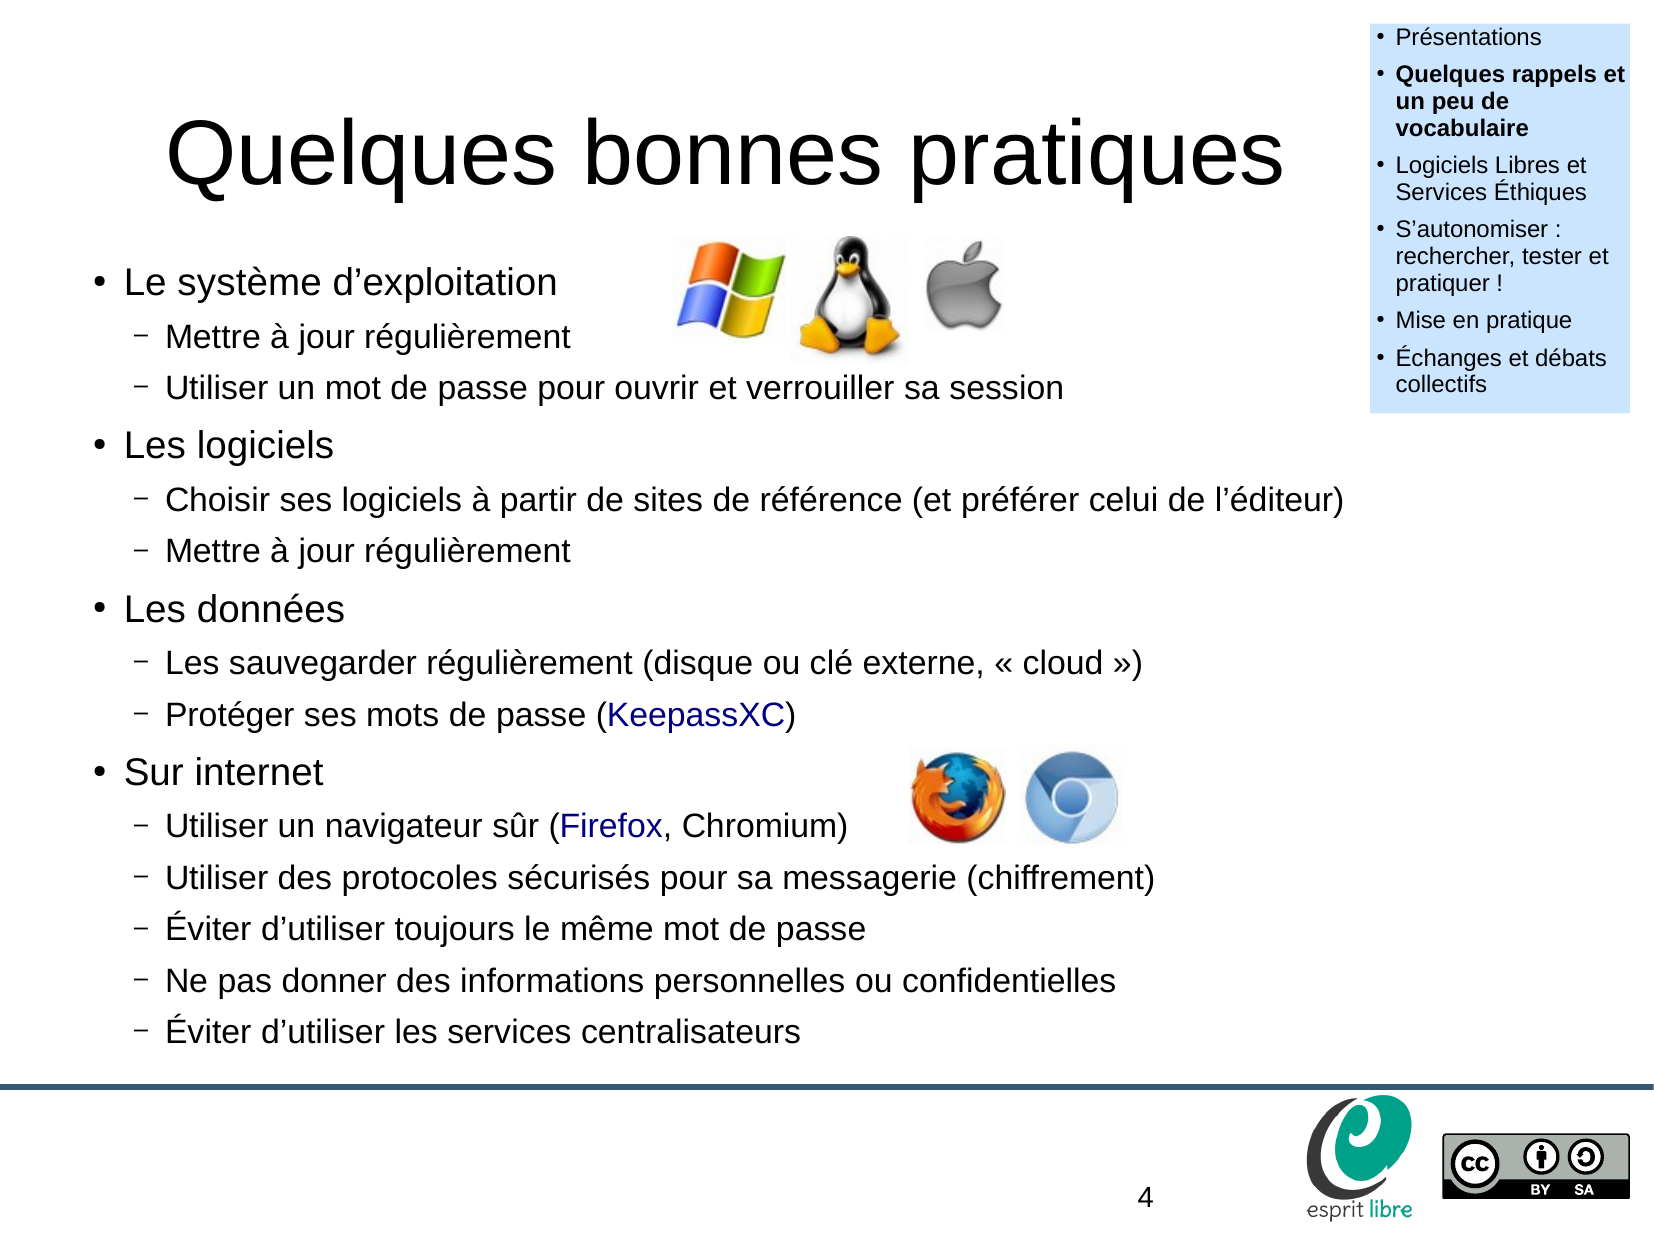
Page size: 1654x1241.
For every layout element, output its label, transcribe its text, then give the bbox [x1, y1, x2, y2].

picture [924, 237, 1004, 331]
picture [1019, 744, 1123, 847]
list Présentations Quelques rappels et un peu de vocabulaire Logiciels Libres et Services Éthiques S’autonomiser : rechercher, tester et pratiquer ! Mise en pratique Échanges et débats collectifs [1370, 23, 1630, 414]
picture [791, 236, 908, 365]
title Quelques bonnes pratiques [82, 49, 1371, 257]
picture [1293, 1092, 1424, 1223]
picture [673, 236, 787, 343]
picture [909, 748, 1006, 845]
list Le système d’exploitation Mettre à jour régulièrement Utiliser un mot de passe pour ouvrir et verrouiller sa session Les logiciels Choisir ses logiciels à partir de sites de référence (et préférer celui de l’éditeur) Mettre à jour régulièrement Les données Les sauvegarder régulièrement (disque ou clé externe, « cloud ») Protéger ses mots de passe (KeepassXC) Sur internet Utiliser un navigateur sûr (Firefox, Chromium) Utiliser des protocoles sécurisés pour sa messagerie (chiffrement) Éviter d’utiliser toujours le même mot de passe Ne pas donner des informations personnelles ou confidentielles Éviter d’utiliser les services centralisateurs [82, 260, 1571, 1058]
